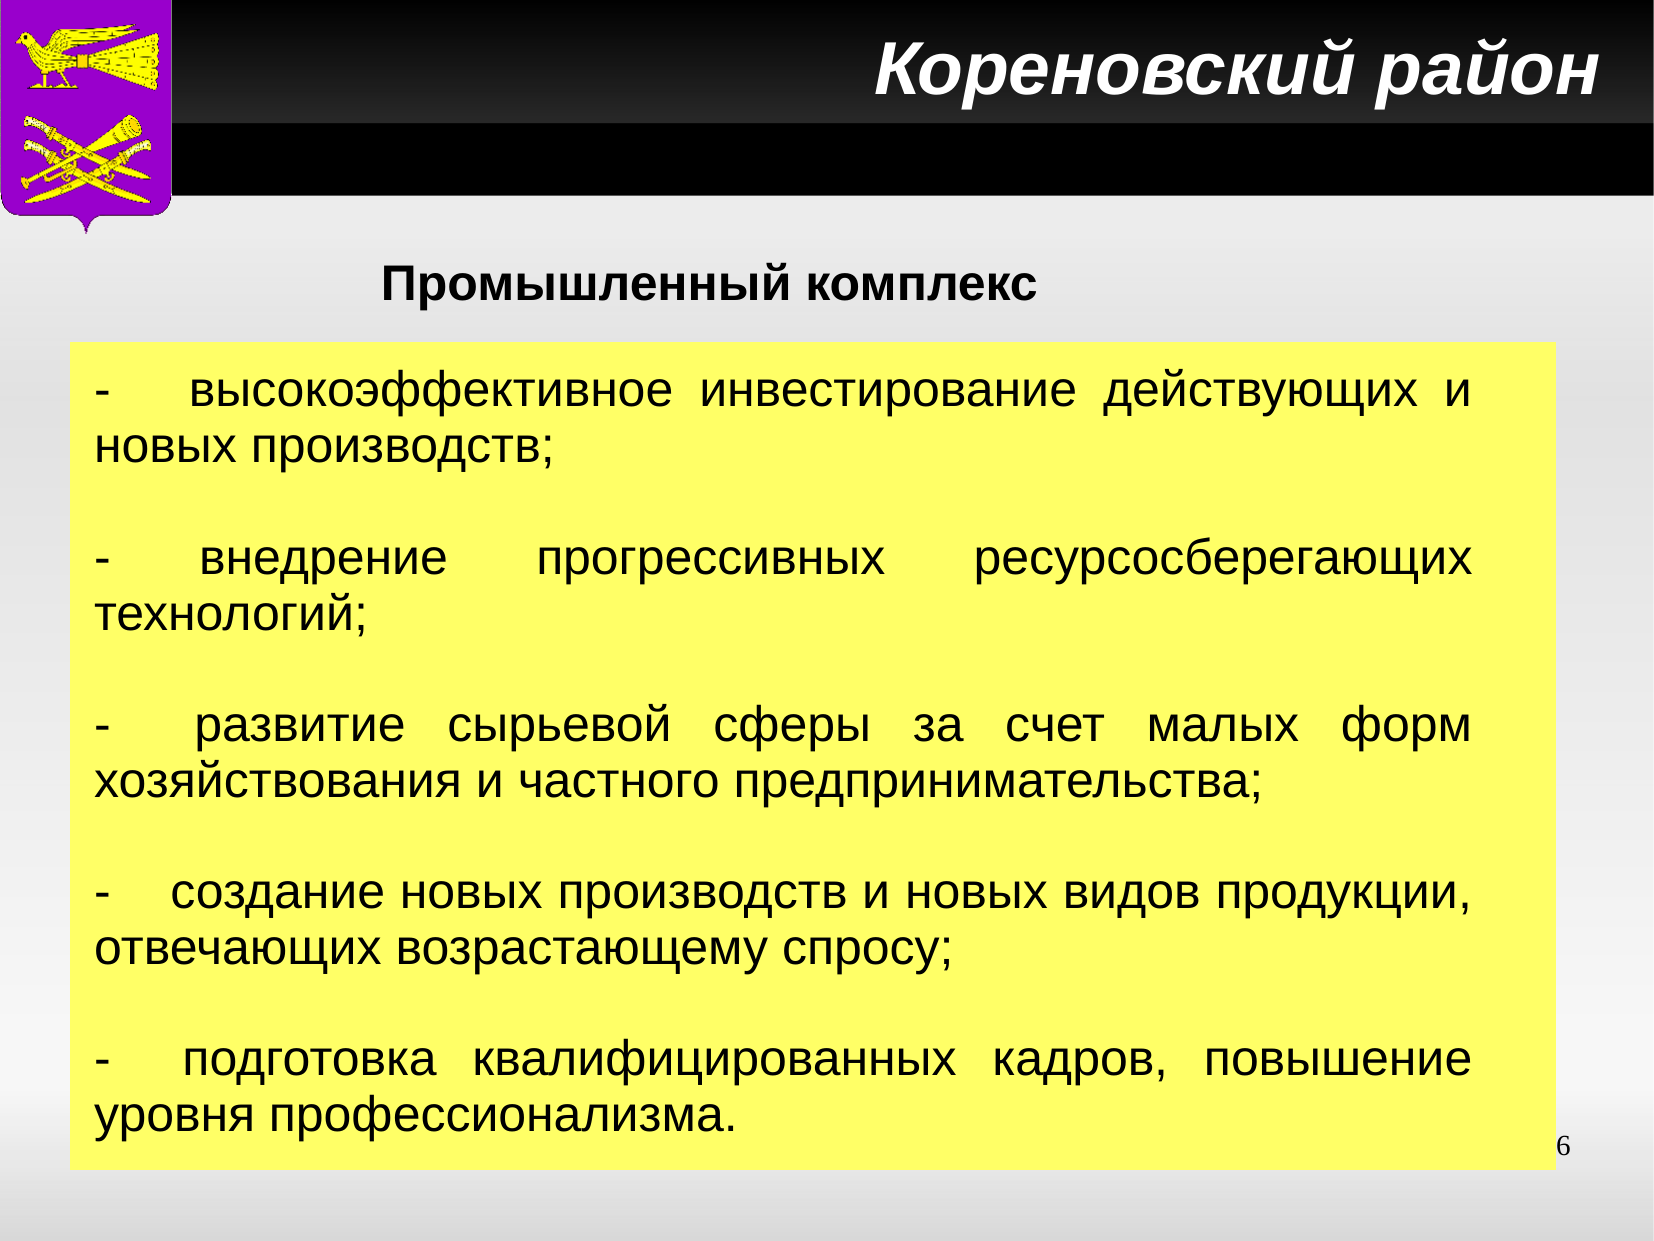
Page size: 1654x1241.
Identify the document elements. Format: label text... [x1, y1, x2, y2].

text_box Промышленный комплекс [366, 248, 1170, 319]
text_box - высокоэффективное инвестирование действующих и новых производств; - внедрение прогрессивных ресурсосберегающих технологий; - развитие сырьевой сферы за счет малых форм хозяйствования и частного предпринимательства; - создание новых производств и новых видов продукции, отвечающих возрастающему спросу; - подготовка квалифицированных кадров, повышение уровня профессионализма. [79, 354, 1488, 1220]
picture [0, 0, 1654, 1241]
text_box [70, 342, 1556, 1170]
text_box Кореновский район [797, 19, 1617, 119]
